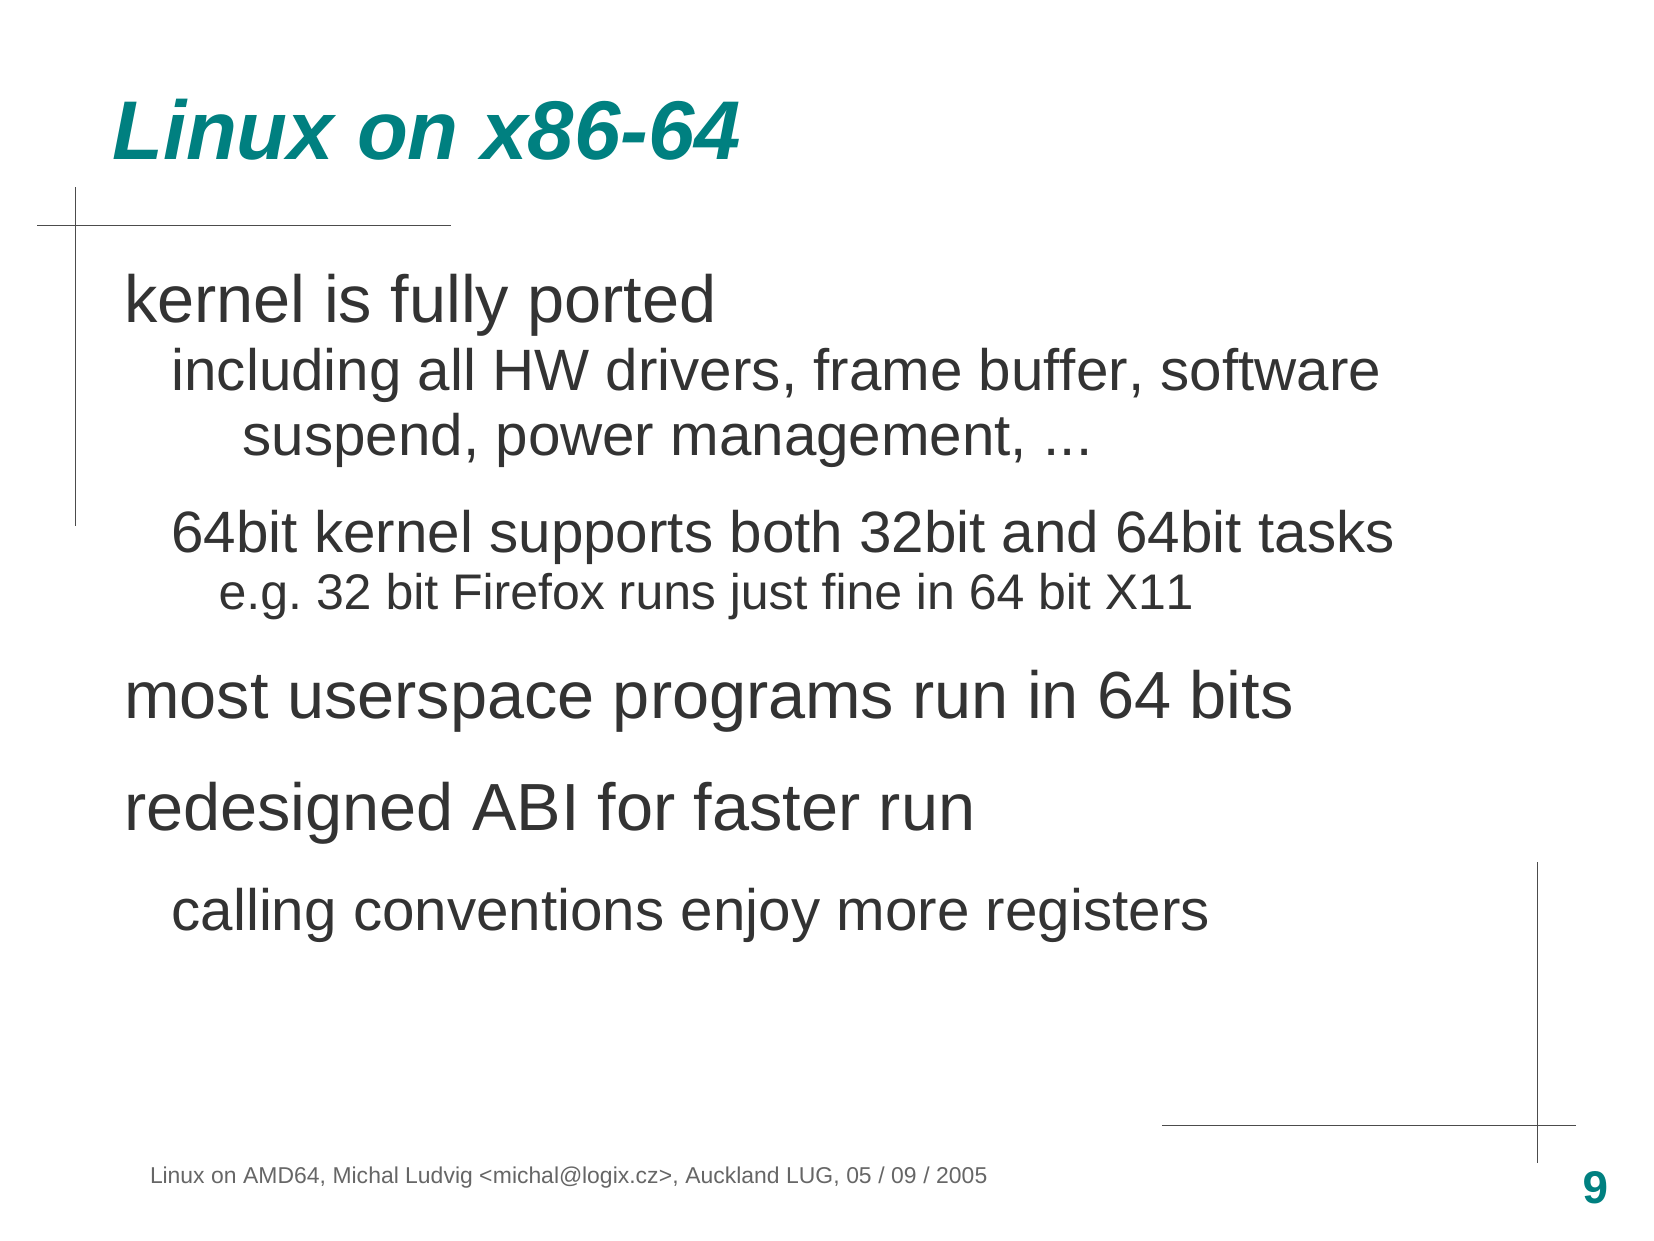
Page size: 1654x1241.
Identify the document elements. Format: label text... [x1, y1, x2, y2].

list kernel is fully ported including all HW drivers, frame buffer, software suspend, power management, ... 64bit kernel supports both 32bit and 64bit tasks e.g. 32 bit Firefox runs just fine in 64 bit X11 most userspace programs run in 64 bits redesigned ABI for faster run calling conventions enjoy more registers [112, 262, 1569, 1088]
title Linux on x86-64 [112, 37, 1426, 226]
